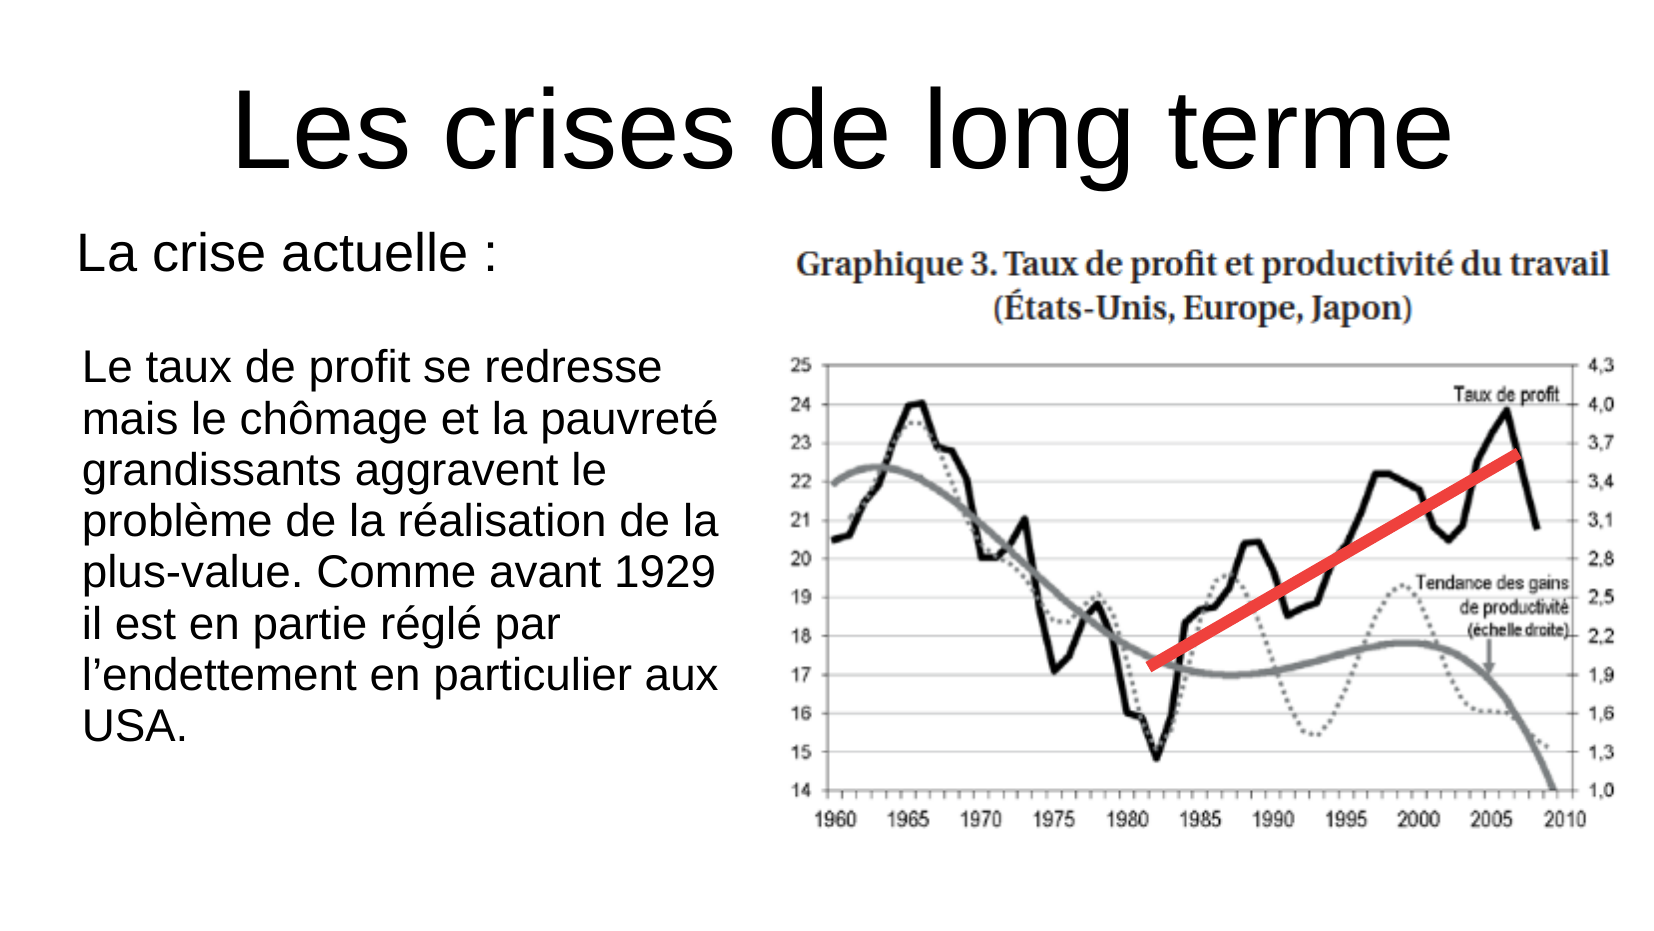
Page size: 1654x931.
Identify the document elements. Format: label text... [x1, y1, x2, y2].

title Les crises de long terme [98, 51, 1587, 207]
text_box La crise actuelle : [62, 214, 547, 305]
text_box Le taux de profit se redresse mais le chômage et la pauvreté grandissants aggravent le problème de la réalisation de la plus-value. Comme avant 1929 il est en partie réglé par l’endettement en particulier aux USA. [67, 334, 745, 863]
picture [718, 234, 1654, 863]
